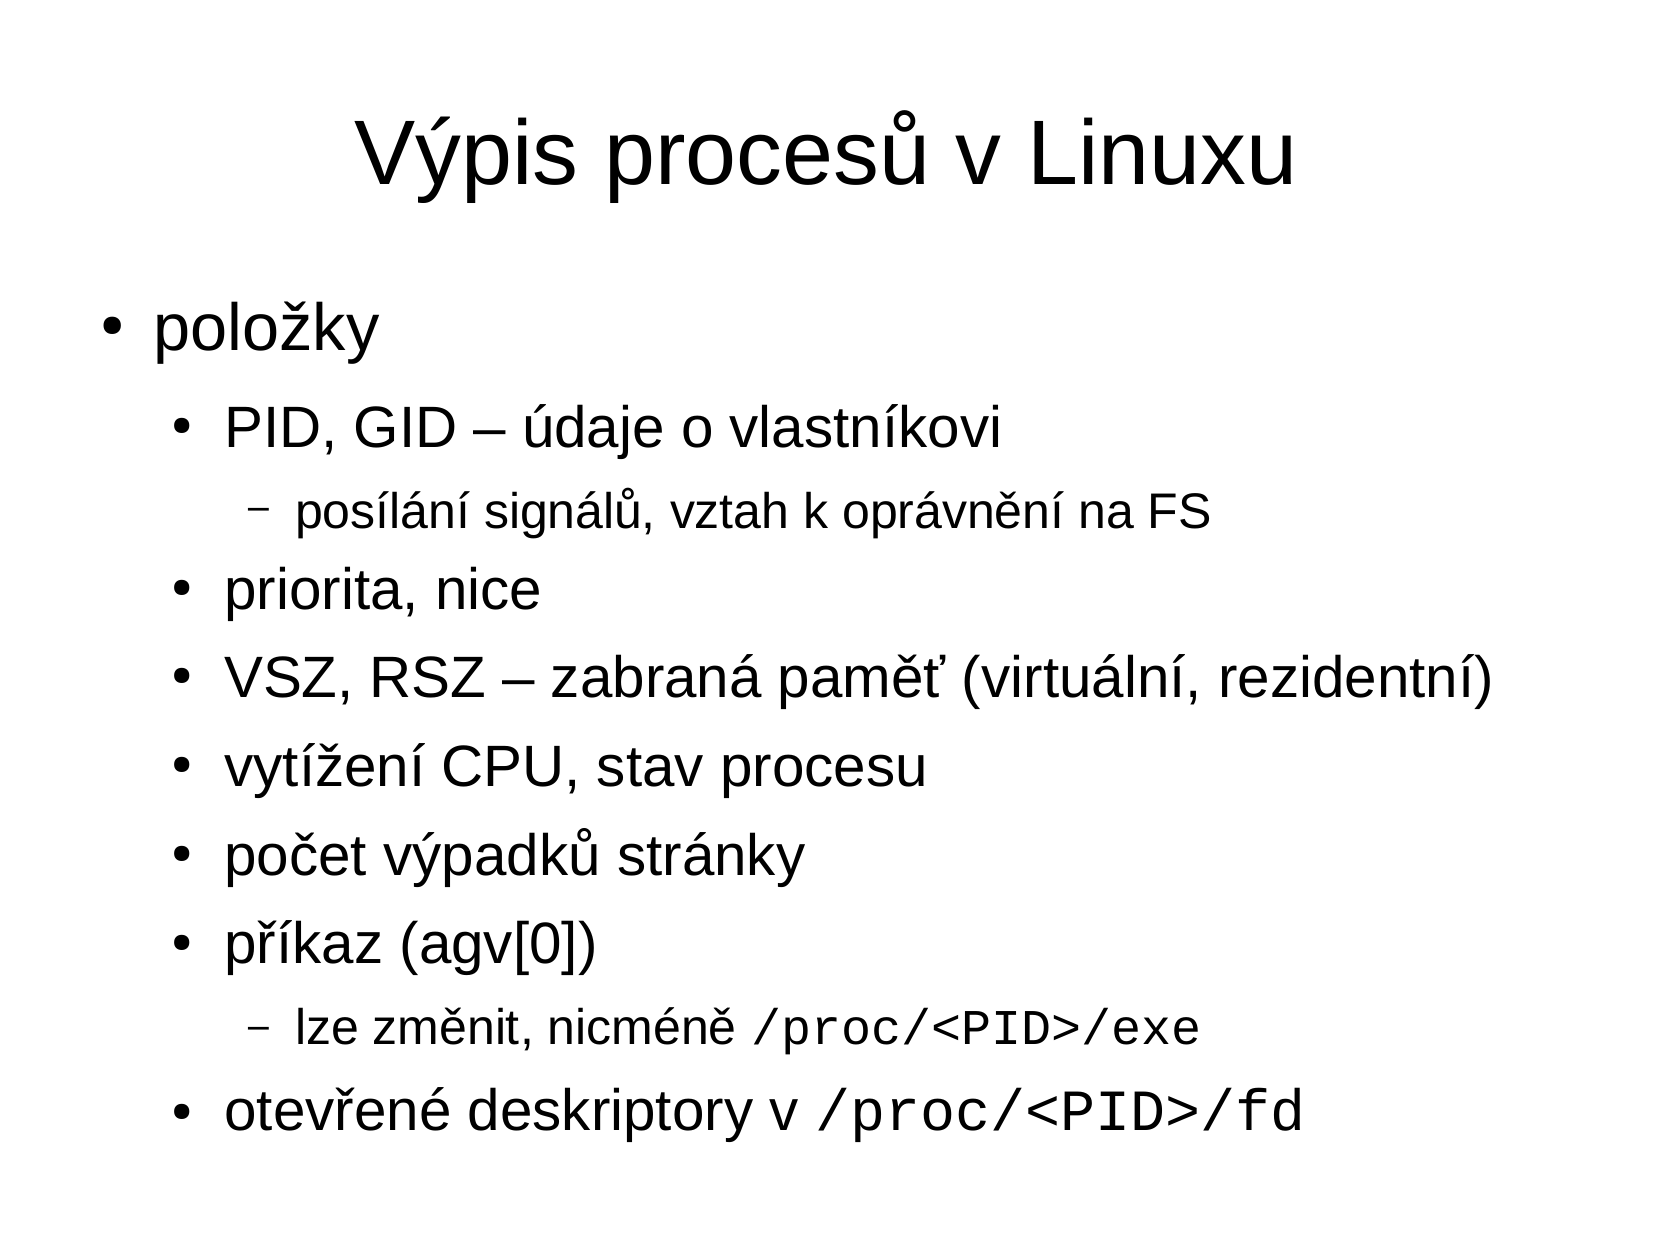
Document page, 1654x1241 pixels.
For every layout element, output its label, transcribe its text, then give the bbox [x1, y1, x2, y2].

list položky PID, GID – údaje o vlastníkovi posílání signálů, vztah k oprávnění na FS priorita, nice VSZ, RSZ – zabraná paměť (virtuální, rezidentní) vytížení CPU, stav procesu počet výpadků stránky příkaz (agv[0]) lze změnit, nicméně /proc/<PID>/exe otevřené deskriptory v /proc/<PID>/fd [82, 290, 1571, 1149]
title Výpis procesů v Linuxu [82, 49, 1571, 257]
